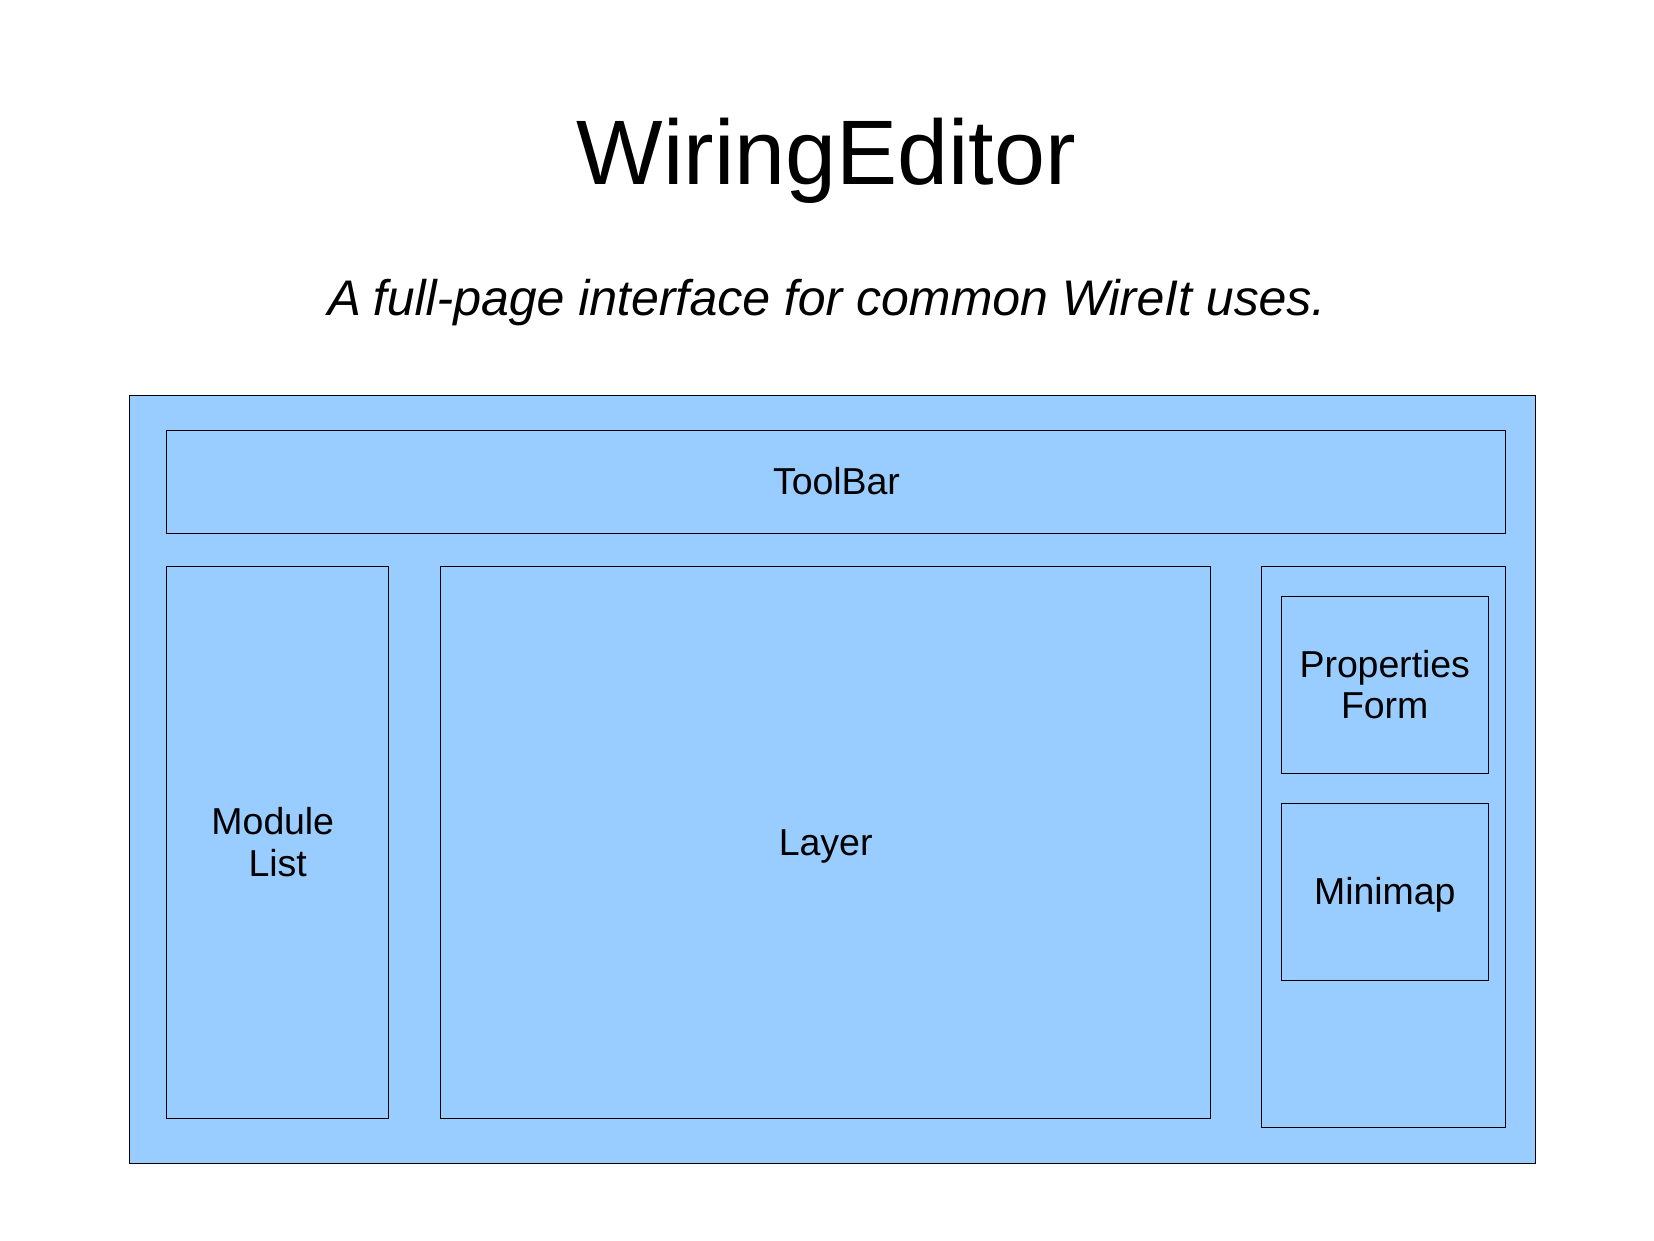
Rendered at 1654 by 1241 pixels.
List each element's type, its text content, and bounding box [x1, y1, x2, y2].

text_box Properties Form [1281, 596, 1489, 774]
text_box Minimap [1281, 803, 1489, 981]
text_box Layer [440, 566, 1211, 1119]
text_box ToolBar [166, 430, 1506, 534]
text_box A full-page interface for common WireIt uses. [147, 206, 1506, 389]
title WiringEditor [82, 56, 1571, 250]
text_box Module List [166, 566, 389, 1119]
text_box [129, 395, 1536, 1164]
